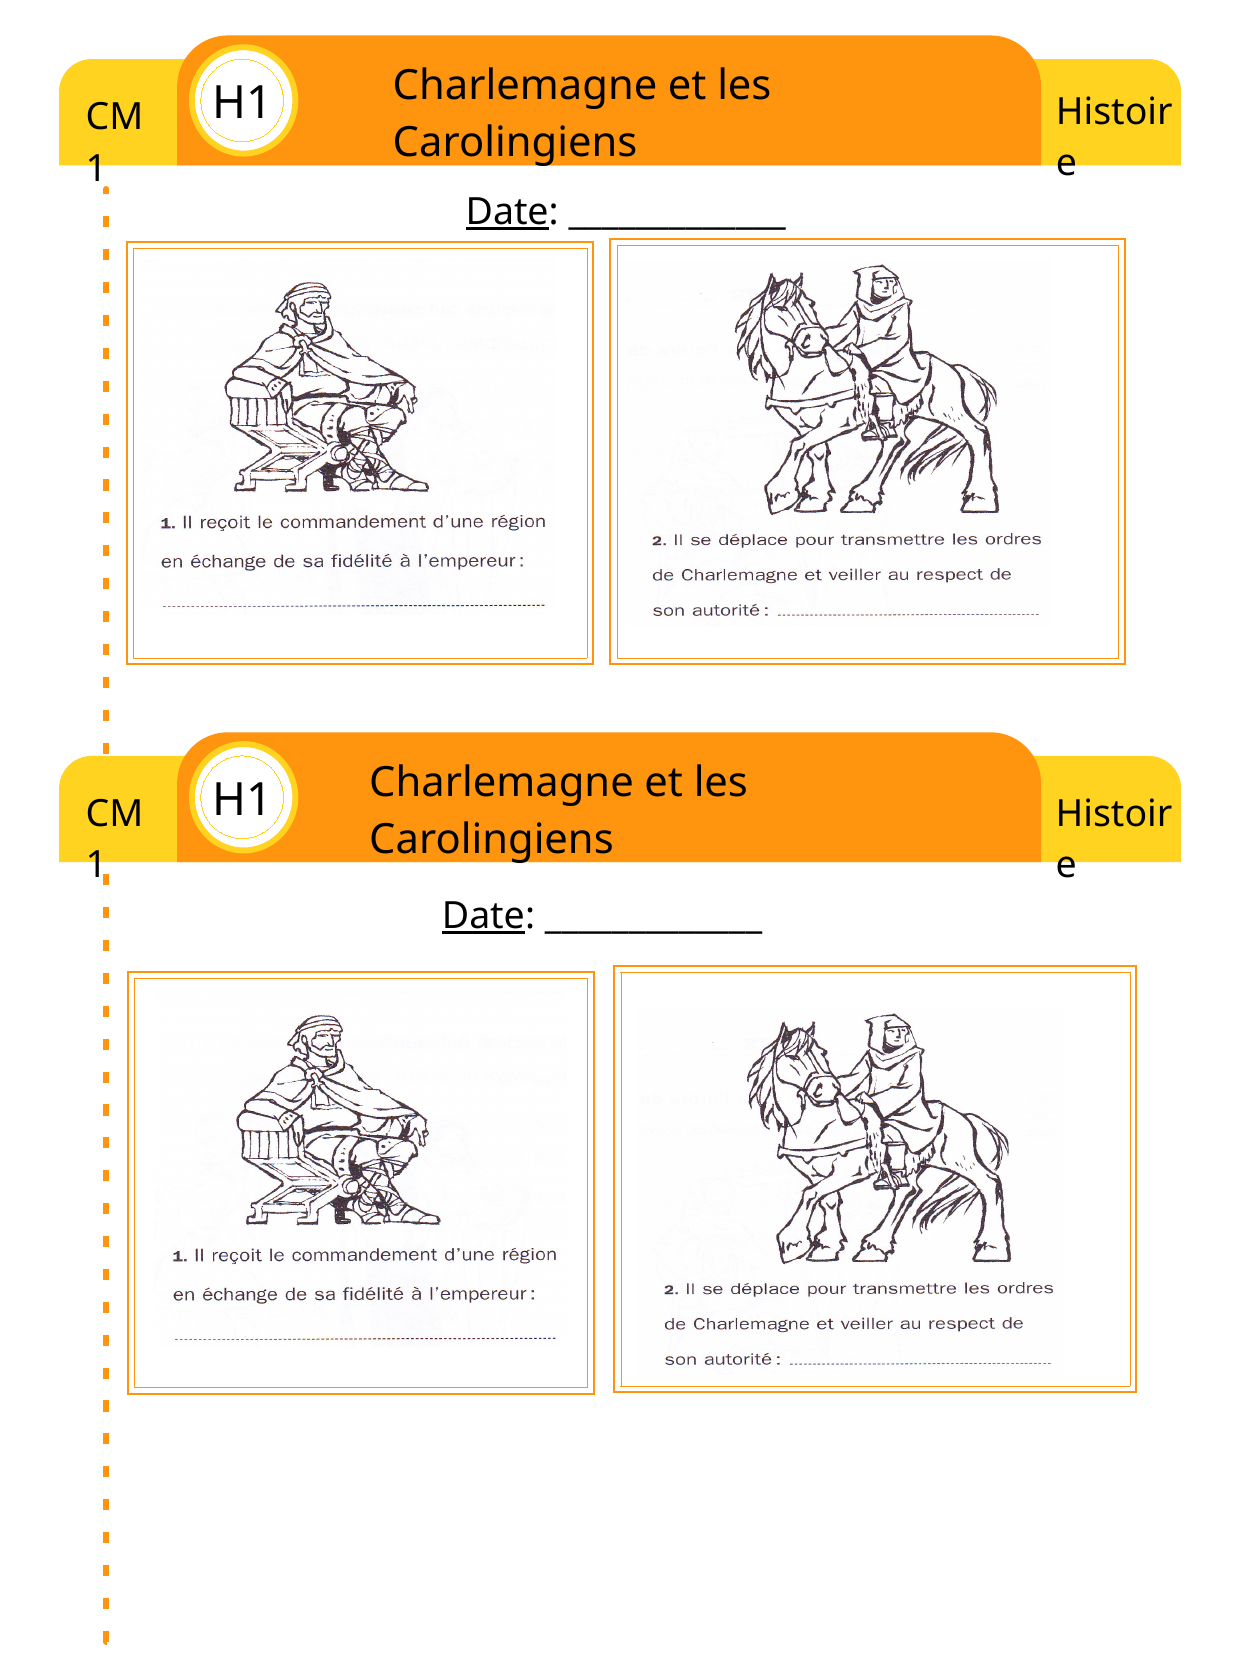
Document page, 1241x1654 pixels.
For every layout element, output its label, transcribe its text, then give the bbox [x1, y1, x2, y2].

text_box Histoire [1040, 779, 1192, 848]
picture [637, 1008, 1064, 1375]
text_box Date: _____________ [236, 880, 969, 945]
table_header [617, 969, 1133, 1390]
text_box [59, 35, 1182, 166]
text_box CM1 [70, 779, 175, 848]
table_header [131, 974, 591, 1391]
text_box Charlemagne et les Carolingiens [377, 47, 910, 162]
text_box Date: _____________ [259, 176, 993, 241]
text_box H1 [200, 755, 284, 839]
table_header [613, 241, 1122, 661]
text_box H1 [200, 59, 284, 142]
picture [625, 259, 1052, 626]
text_box [59, 732, 1182, 863]
text_box [1061, 157, 1071, 163]
picture [153, 992, 567, 1347]
text_box Charlemagne et les Carolingiens [354, 744, 886, 859]
table_header [130, 245, 591, 661]
text_box Histoire [1041, 76, 1192, 145]
picture [141, 259, 556, 615]
text_box CM1 [70, 82, 175, 151]
